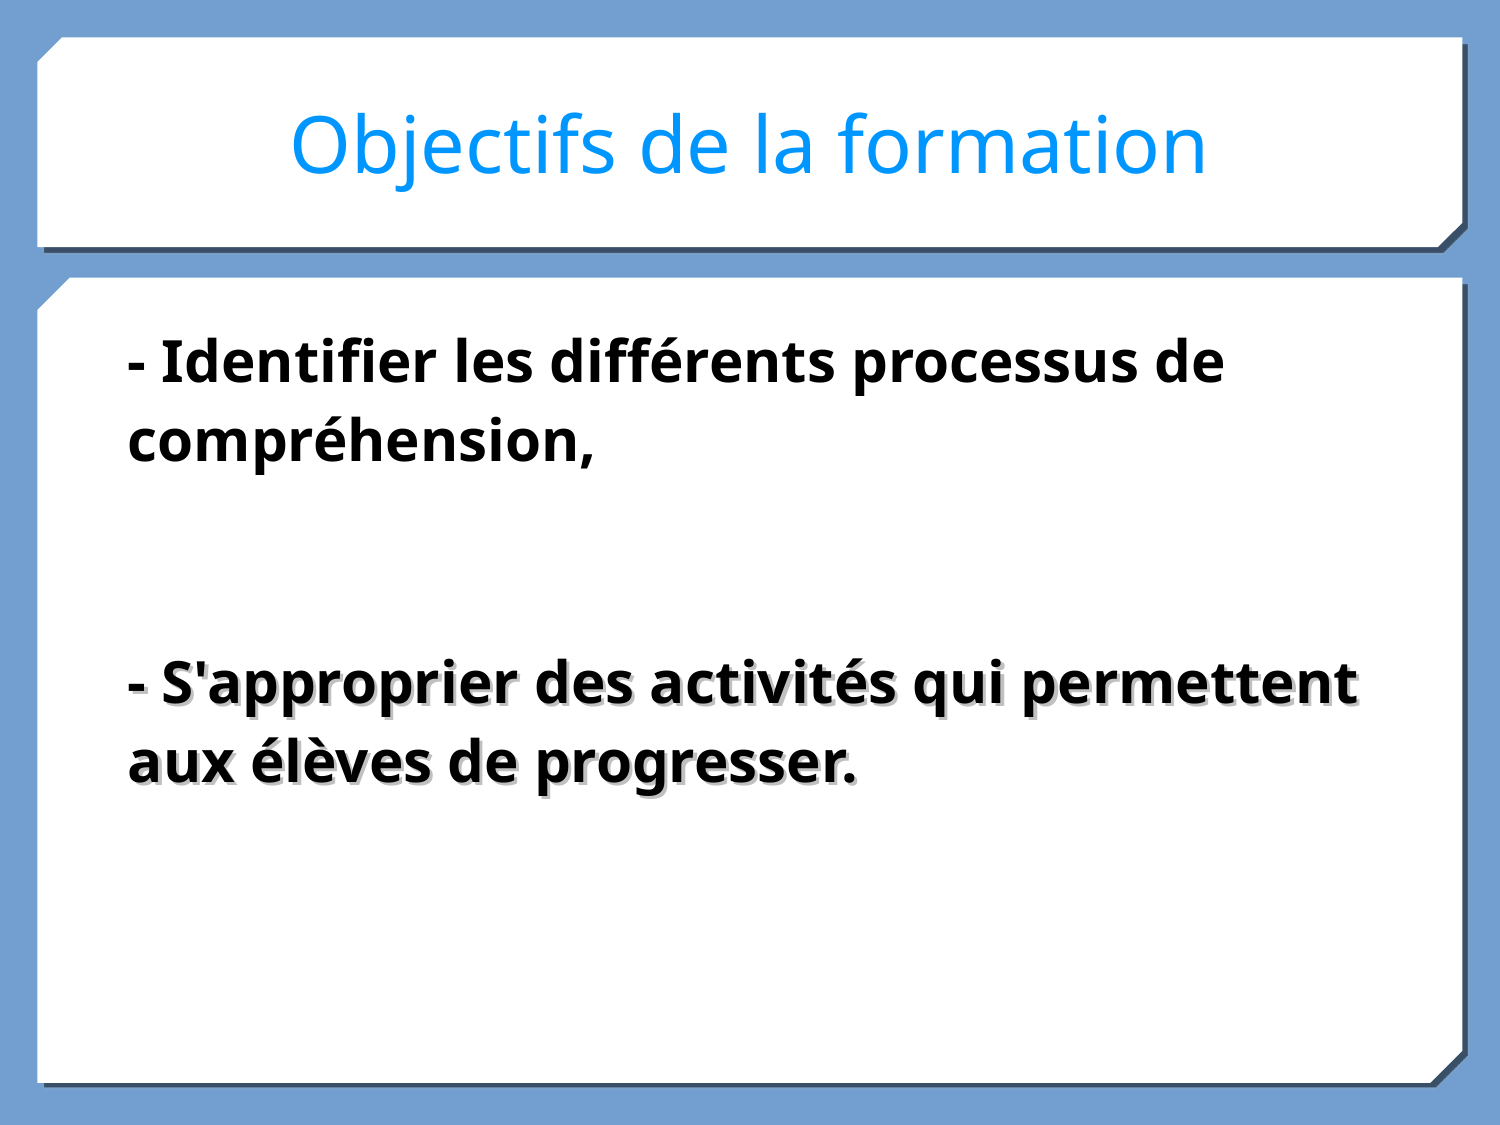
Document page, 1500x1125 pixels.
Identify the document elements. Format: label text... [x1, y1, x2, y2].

list - Identifier les différents processus de compréhension, - S'approprier des activités qui permettent aux élèves de progresser. [127, 319, 1372, 978]
title Objectifs de la formation [127, 48, 1372, 236]
